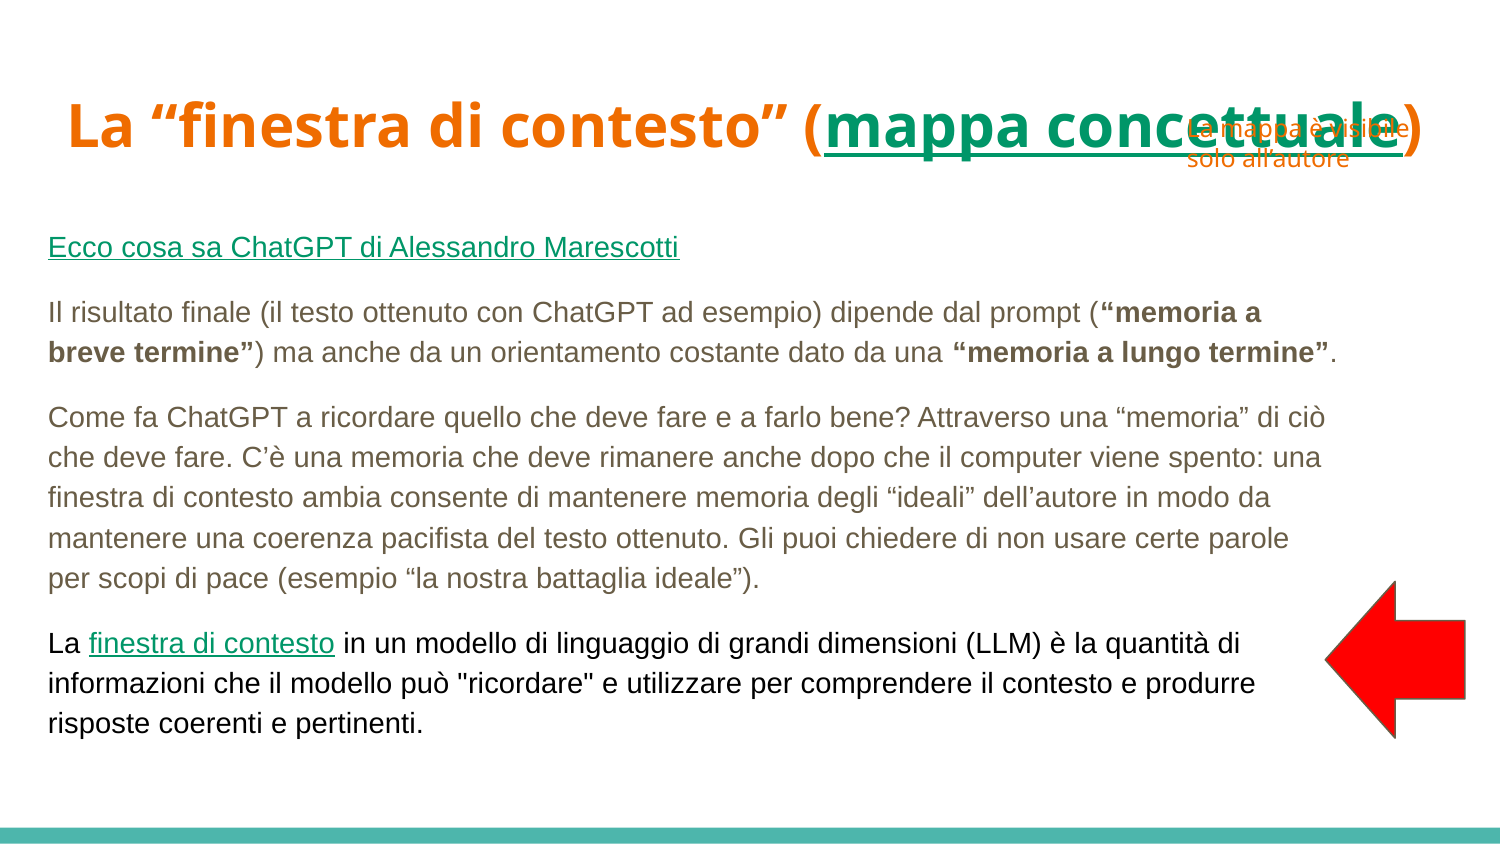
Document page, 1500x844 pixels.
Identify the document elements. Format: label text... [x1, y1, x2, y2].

list Ecco cosa sa ChatGPT di Alessandro Marescotti Il risultato finale (il testo ottenuto con ChatGPT ad esempio) dipende dal prompt (“memoria a breve termine”) ma anche da un orientamento costante dato da una “memoria a lungo termine”. Come fa ChatGPT a ricordare quello che deve fare e a farlo bene? Attraverso una “memoria” di ciò che deve fare. C’è una memoria che deve rimanere anche dopo che il computer viene spento: una finestra di contesto ambia consente di mantenere memoria degli “ideali” dell’autore in modo da mantenere una coerenza pacifista del testo ottenuto. Gli puoi chiedere di non usare certe parole per scopi di pace (esempio “la nostra battaglia ideale”). La finestra di contesto in un modello di linguaggio di grandi dimensioni (LLM) è la quantità di informazioni che il modello può "ricordare" e utilizzare per comprendere il contesto e produrre risposte coerenti e pertinenti. [32, 207, 1354, 750]
text_box La mappa è visibile solo all’autore [1171, 97, 1465, 169]
text_box [1325, 581, 1465, 739]
title La “finestra di contesto” (mappa concettuale) [51, 72, 1449, 189]
